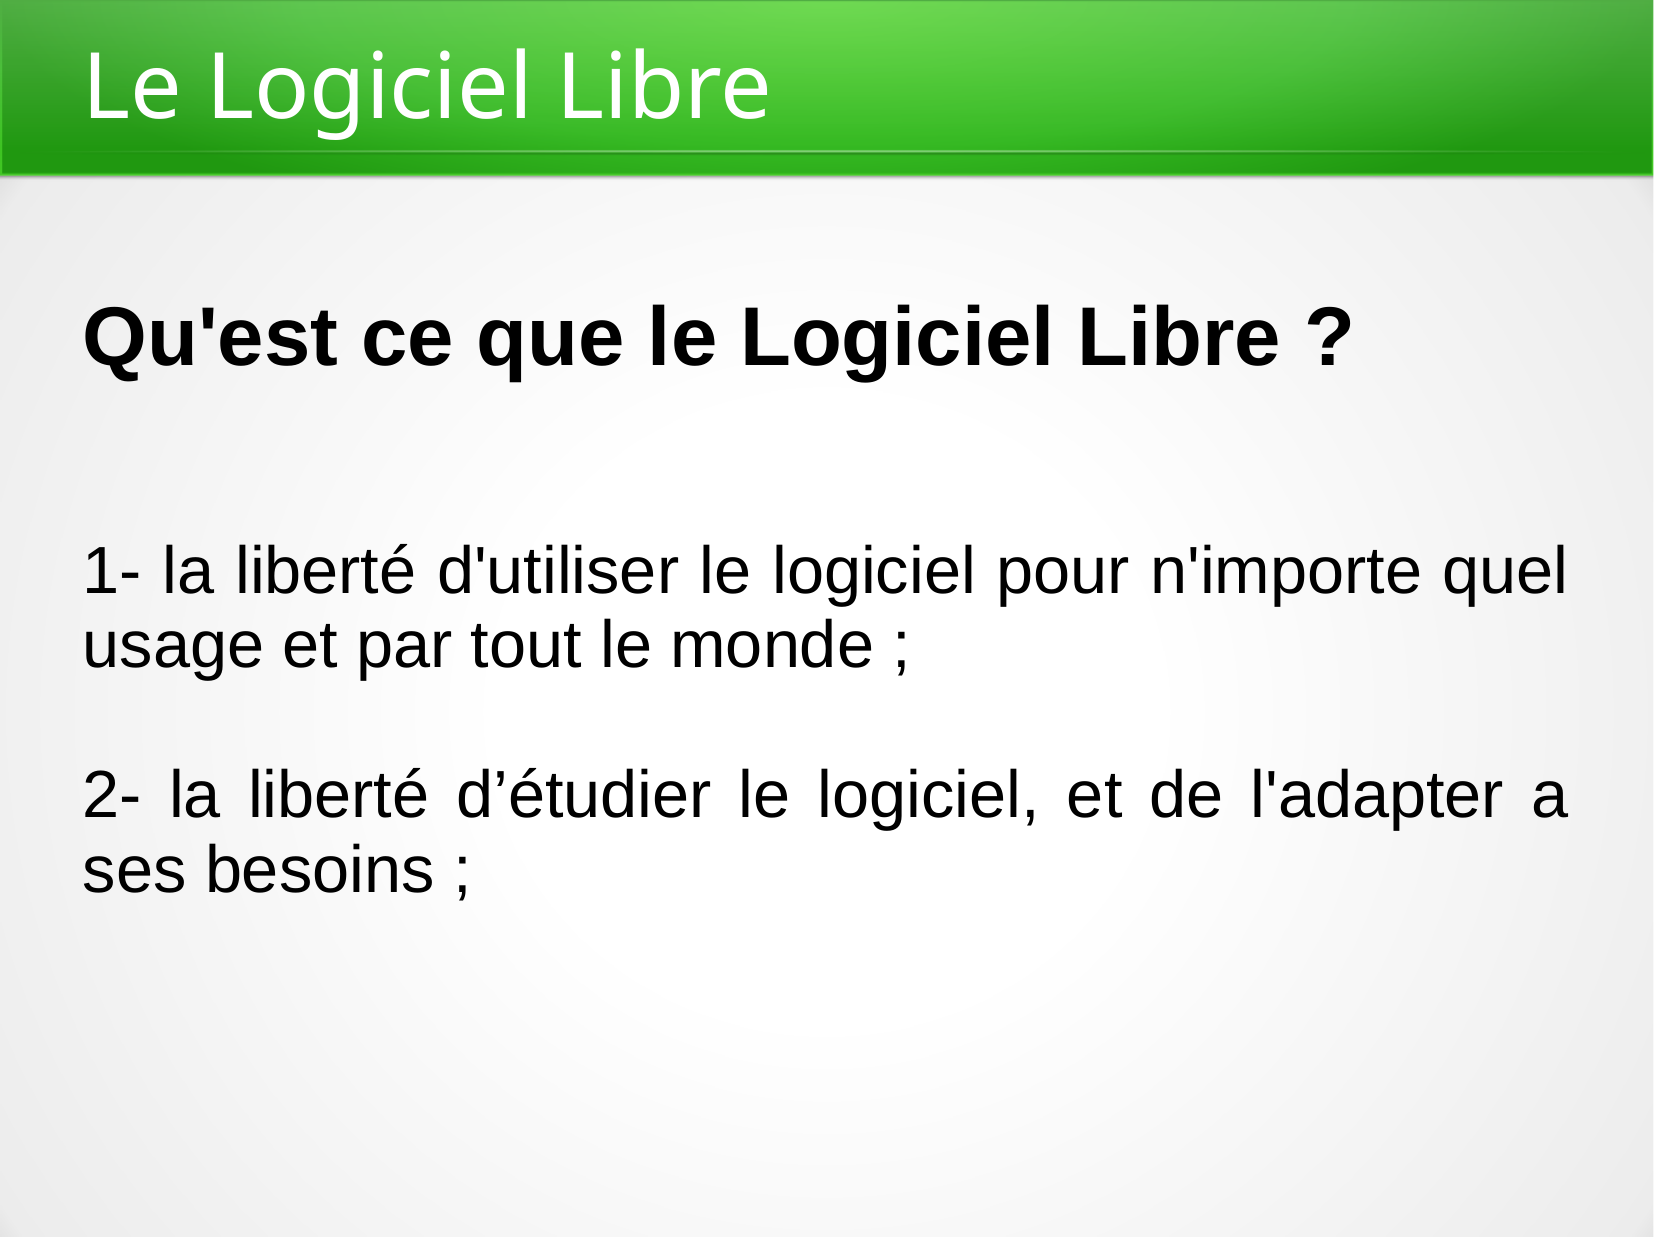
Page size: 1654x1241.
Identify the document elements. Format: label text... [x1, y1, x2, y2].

subtitle Qu'est ce que le Logiciel Libre ? 1- la liberté d'utiliser le logiciel pour n'importe quel usage et par tout le monde ; 2- la liberté d’étudier le logiciel, et de l'adapter a ses besoins ; [82, 290, 1571, 1010]
picture [0, 0, 1654, 1237]
title Le Logiciel Libre [82, 11, 1571, 154]
